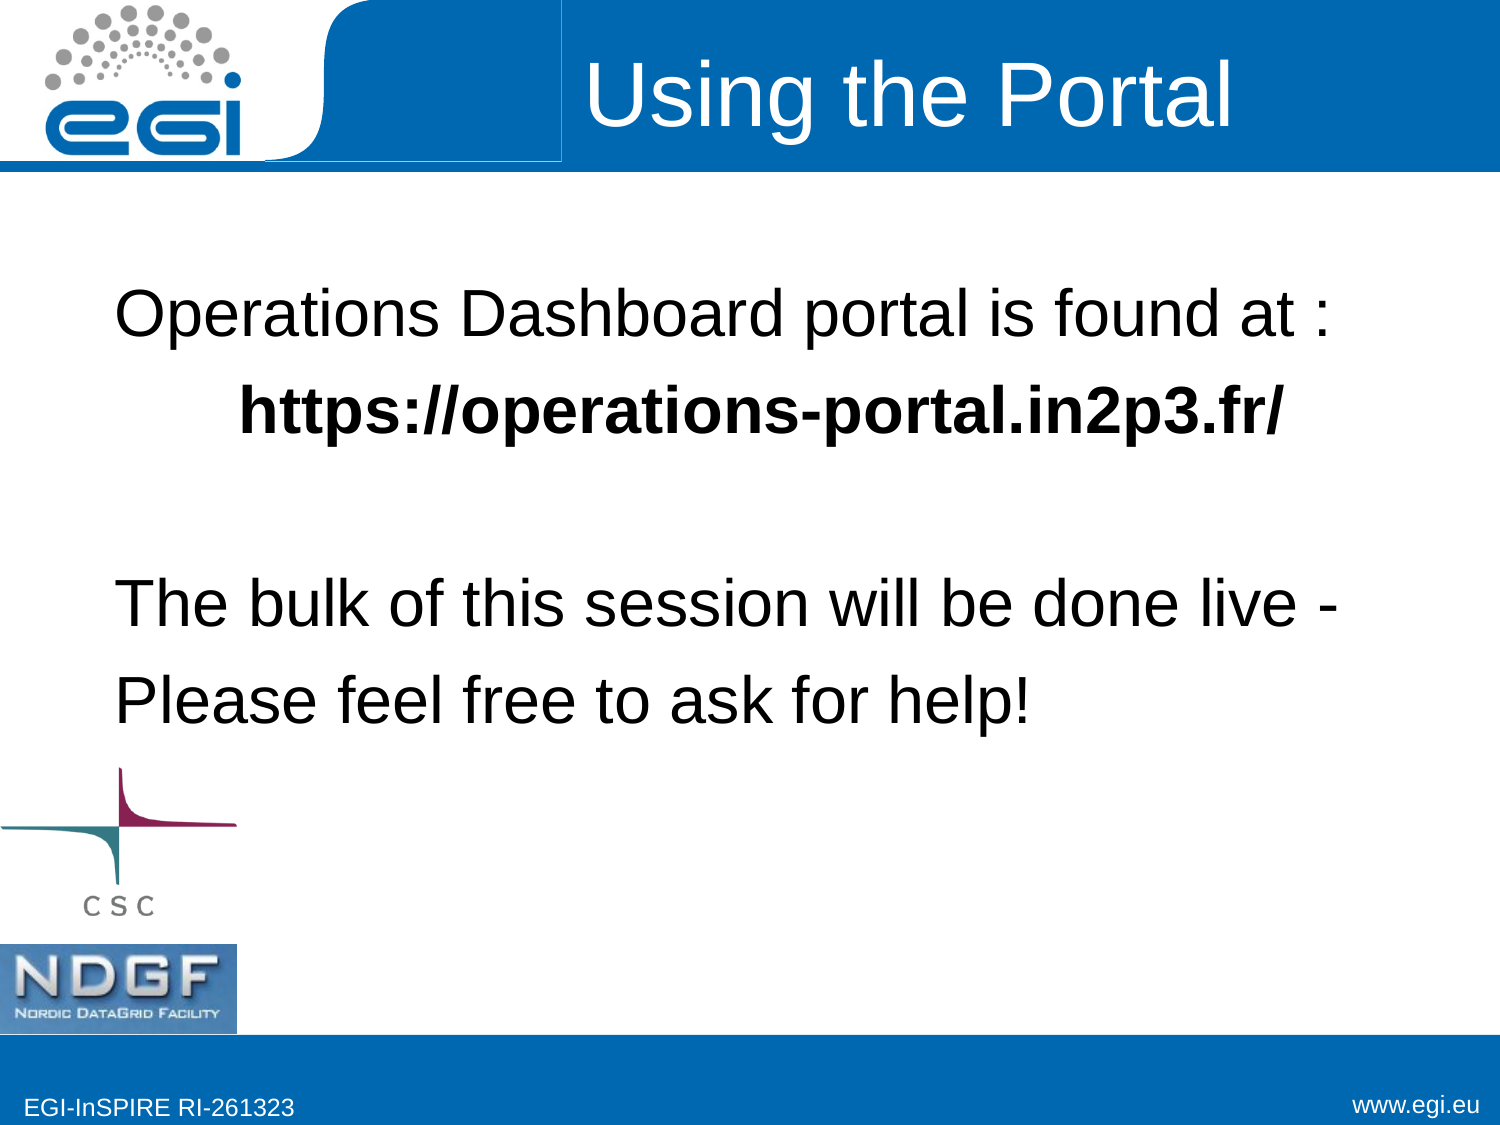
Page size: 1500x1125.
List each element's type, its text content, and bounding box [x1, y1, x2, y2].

picture [0, 0, 265, 161]
title Using the Portal [348, 0, 1471, 208]
list Operations Dashboard portal is found at : https://operations-portal.in2p3.fr/ The bulk of this session will be done live - Please feel free to ask for help! [100, 262, 1426, 1006]
picture [0, 767, 100, 916]
picture [0, 944, 237, 1034]
